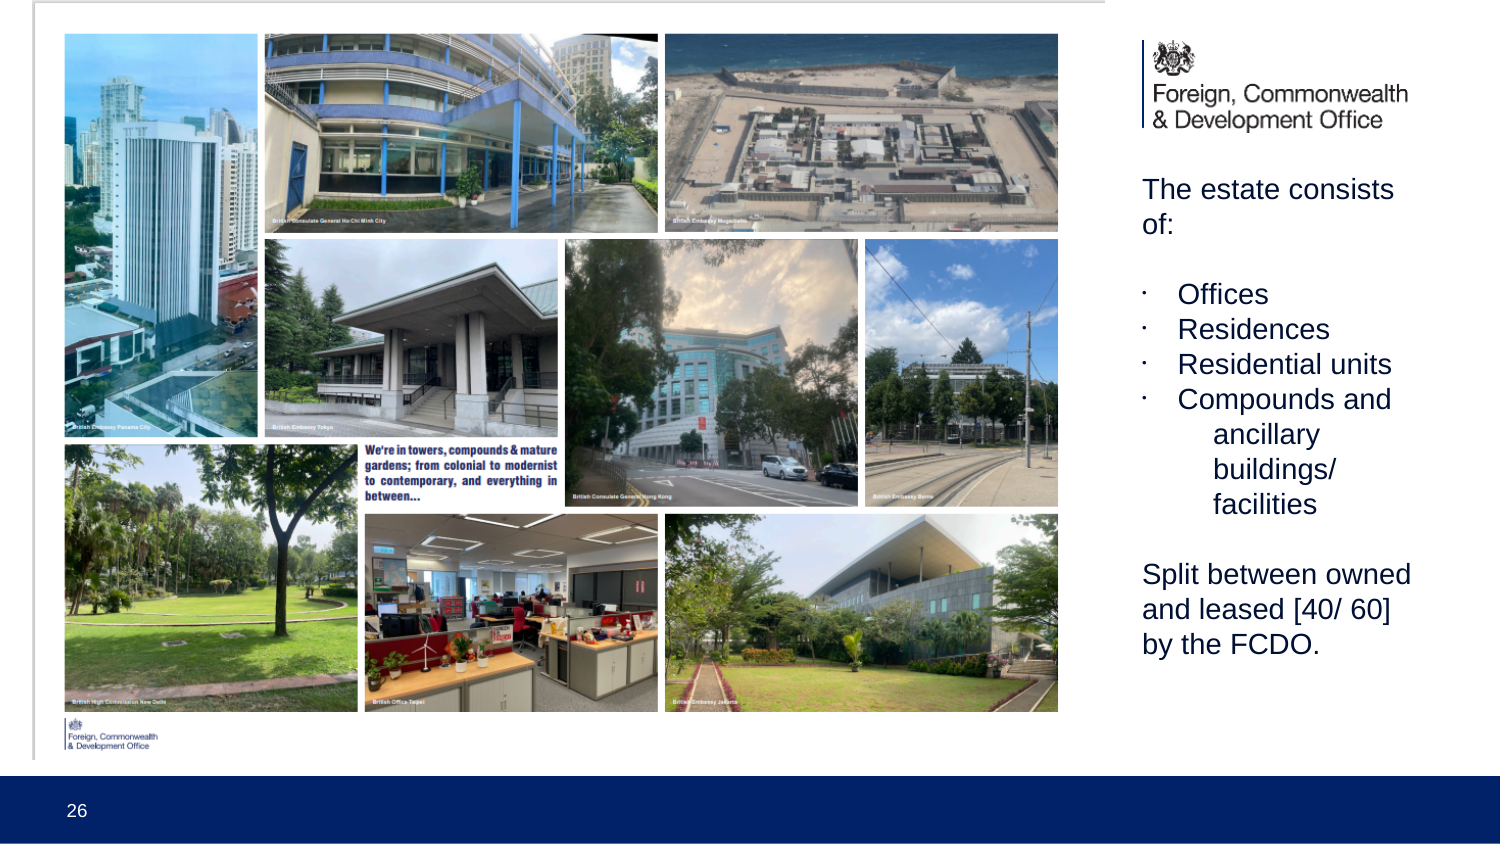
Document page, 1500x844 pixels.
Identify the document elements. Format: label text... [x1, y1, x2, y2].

text_box [0, 776, 1500, 844]
picture [32, 0, 1105, 760]
text_box The estate consists of: Offices Residences Residential units Compounds and ancillary buildings/ facilities Split between owned and leased [40/ 60] by the FCDO. [1130, 164, 1442, 672]
